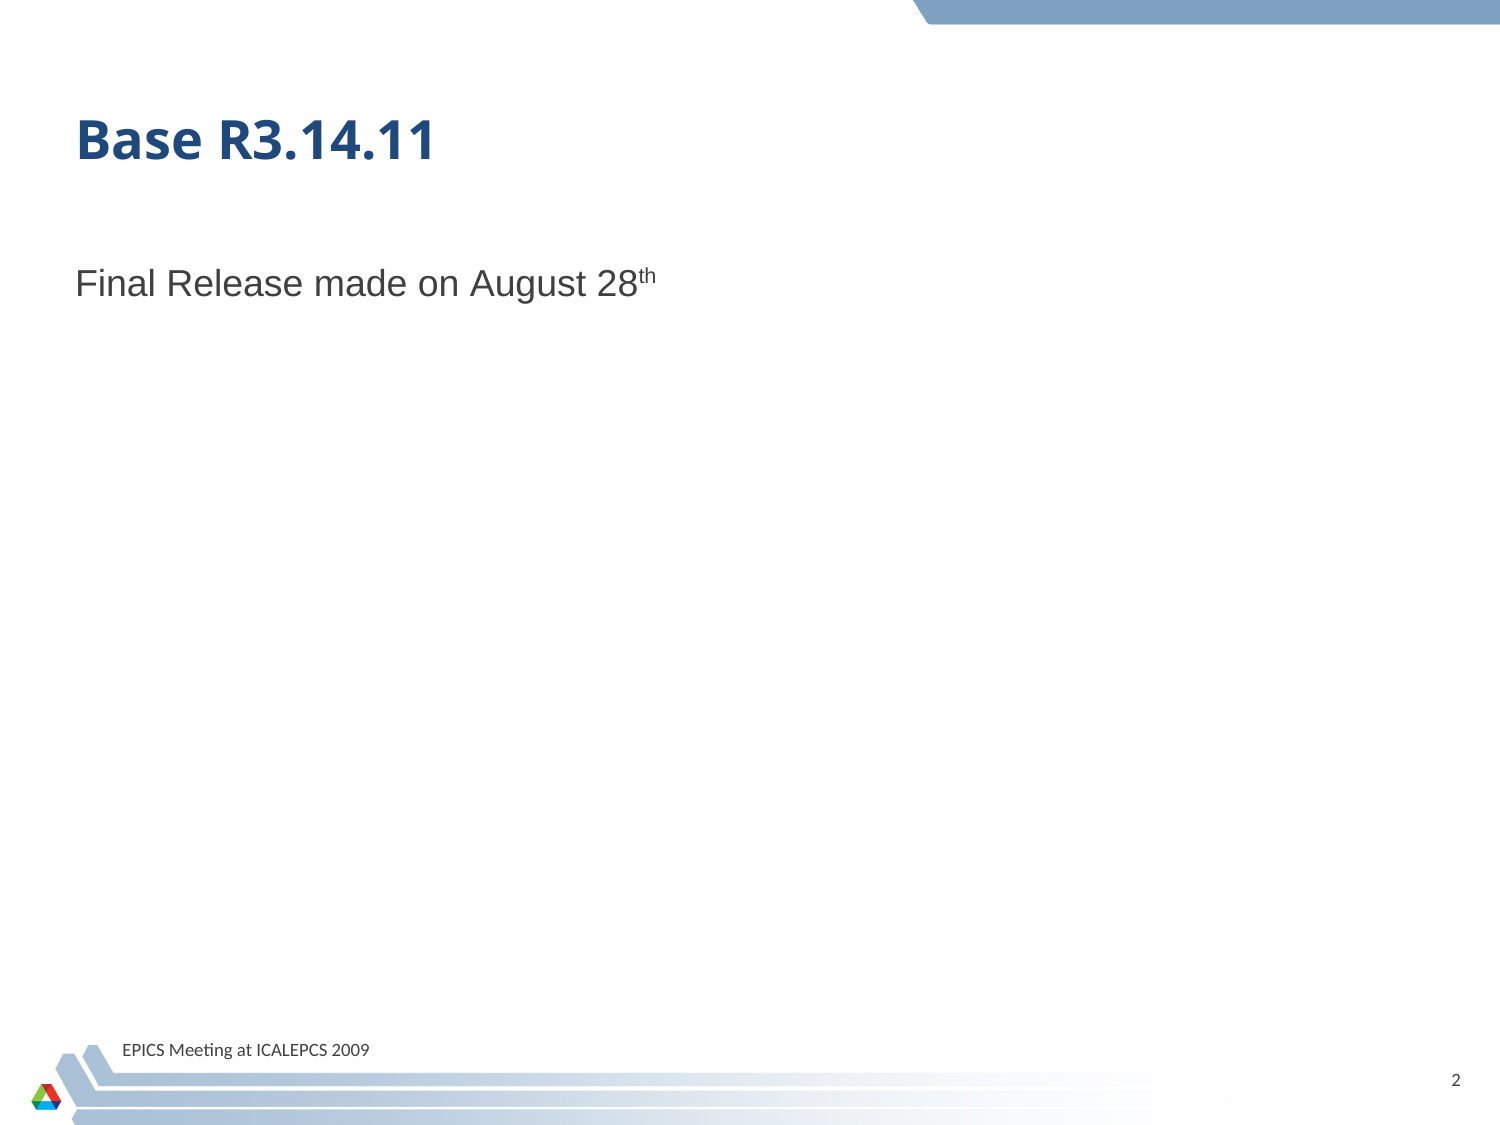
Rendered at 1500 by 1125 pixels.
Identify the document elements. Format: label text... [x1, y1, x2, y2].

picture [0, 1037, 1500, 1125]
title Base R3.14.11 [75, 45, 1426, 233]
list Final Release made on August 28th [75, 262, 1426, 306]
picture [0, 0, 1500, 26]
